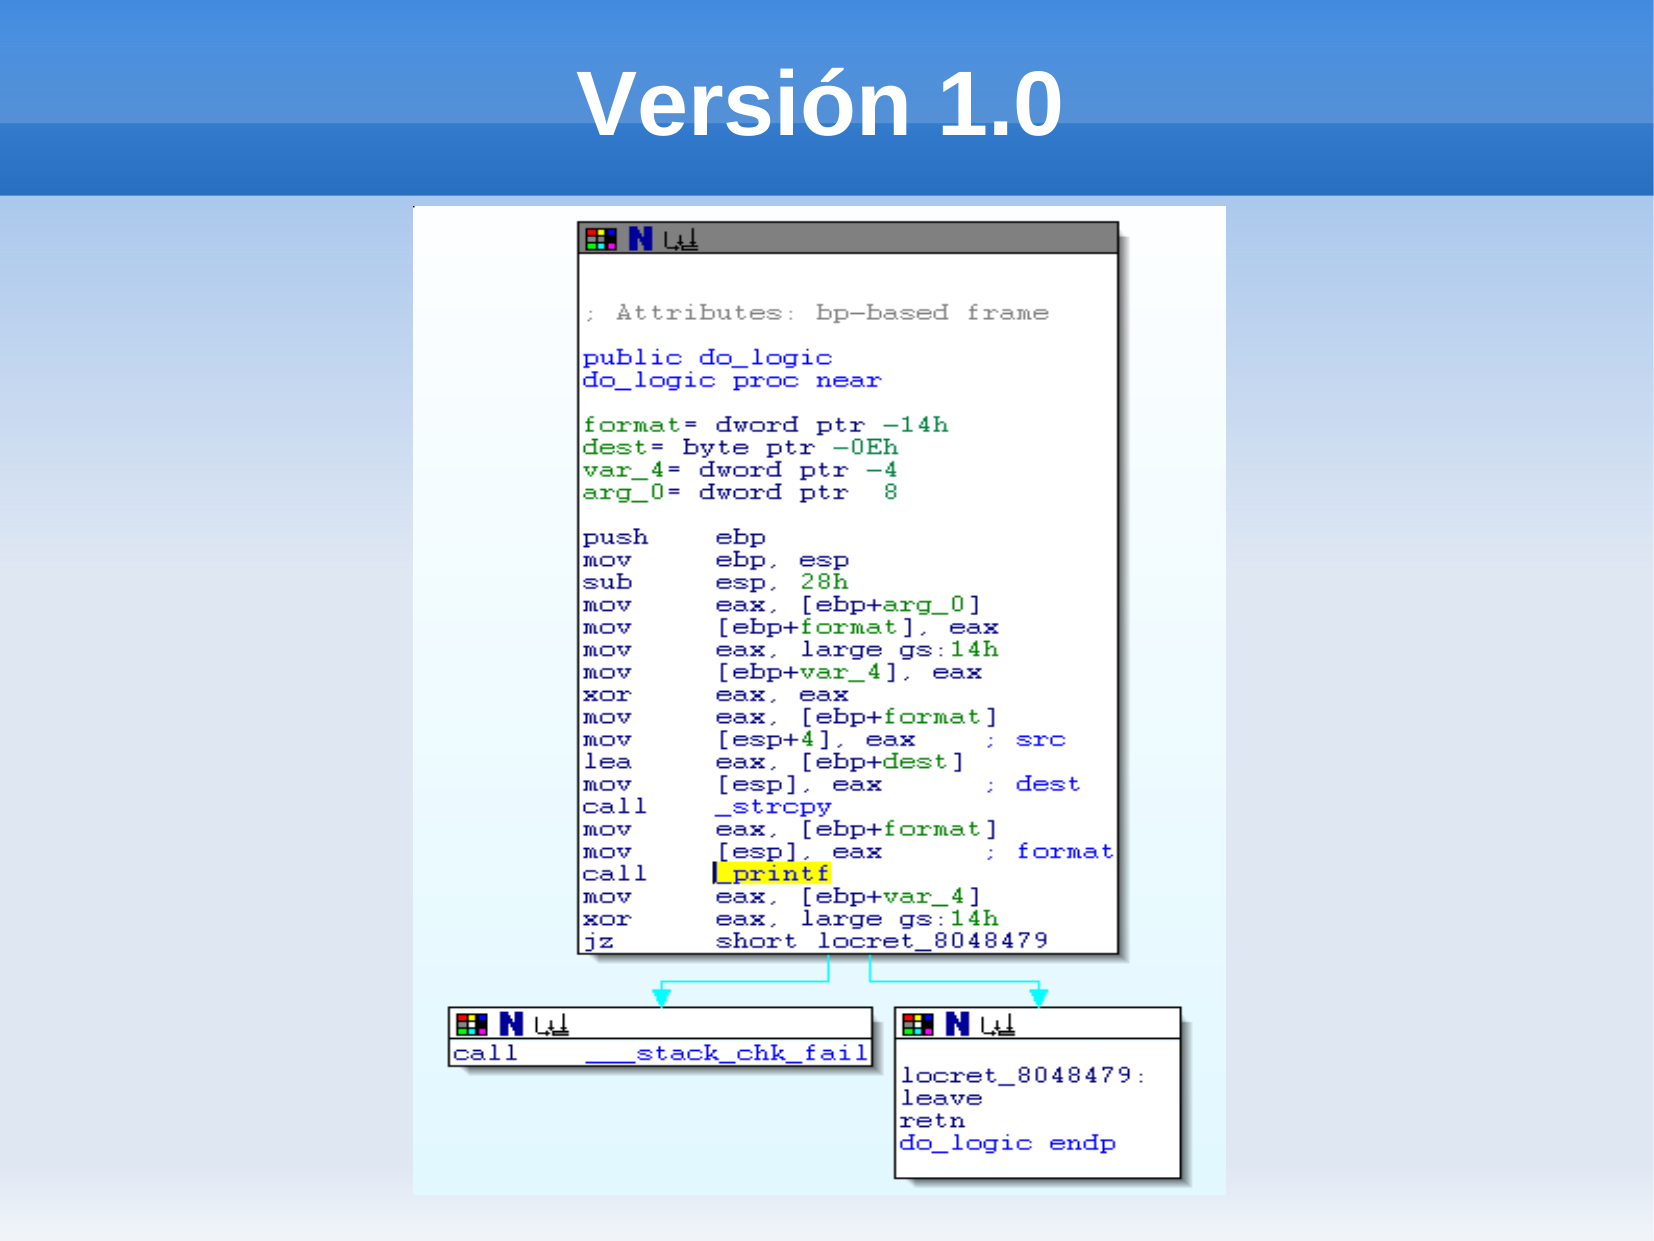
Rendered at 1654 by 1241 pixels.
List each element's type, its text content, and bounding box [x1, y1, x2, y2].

picture [0, 0, 1654, 1241]
title Versión 1.0 [76, 7, 1565, 200]
